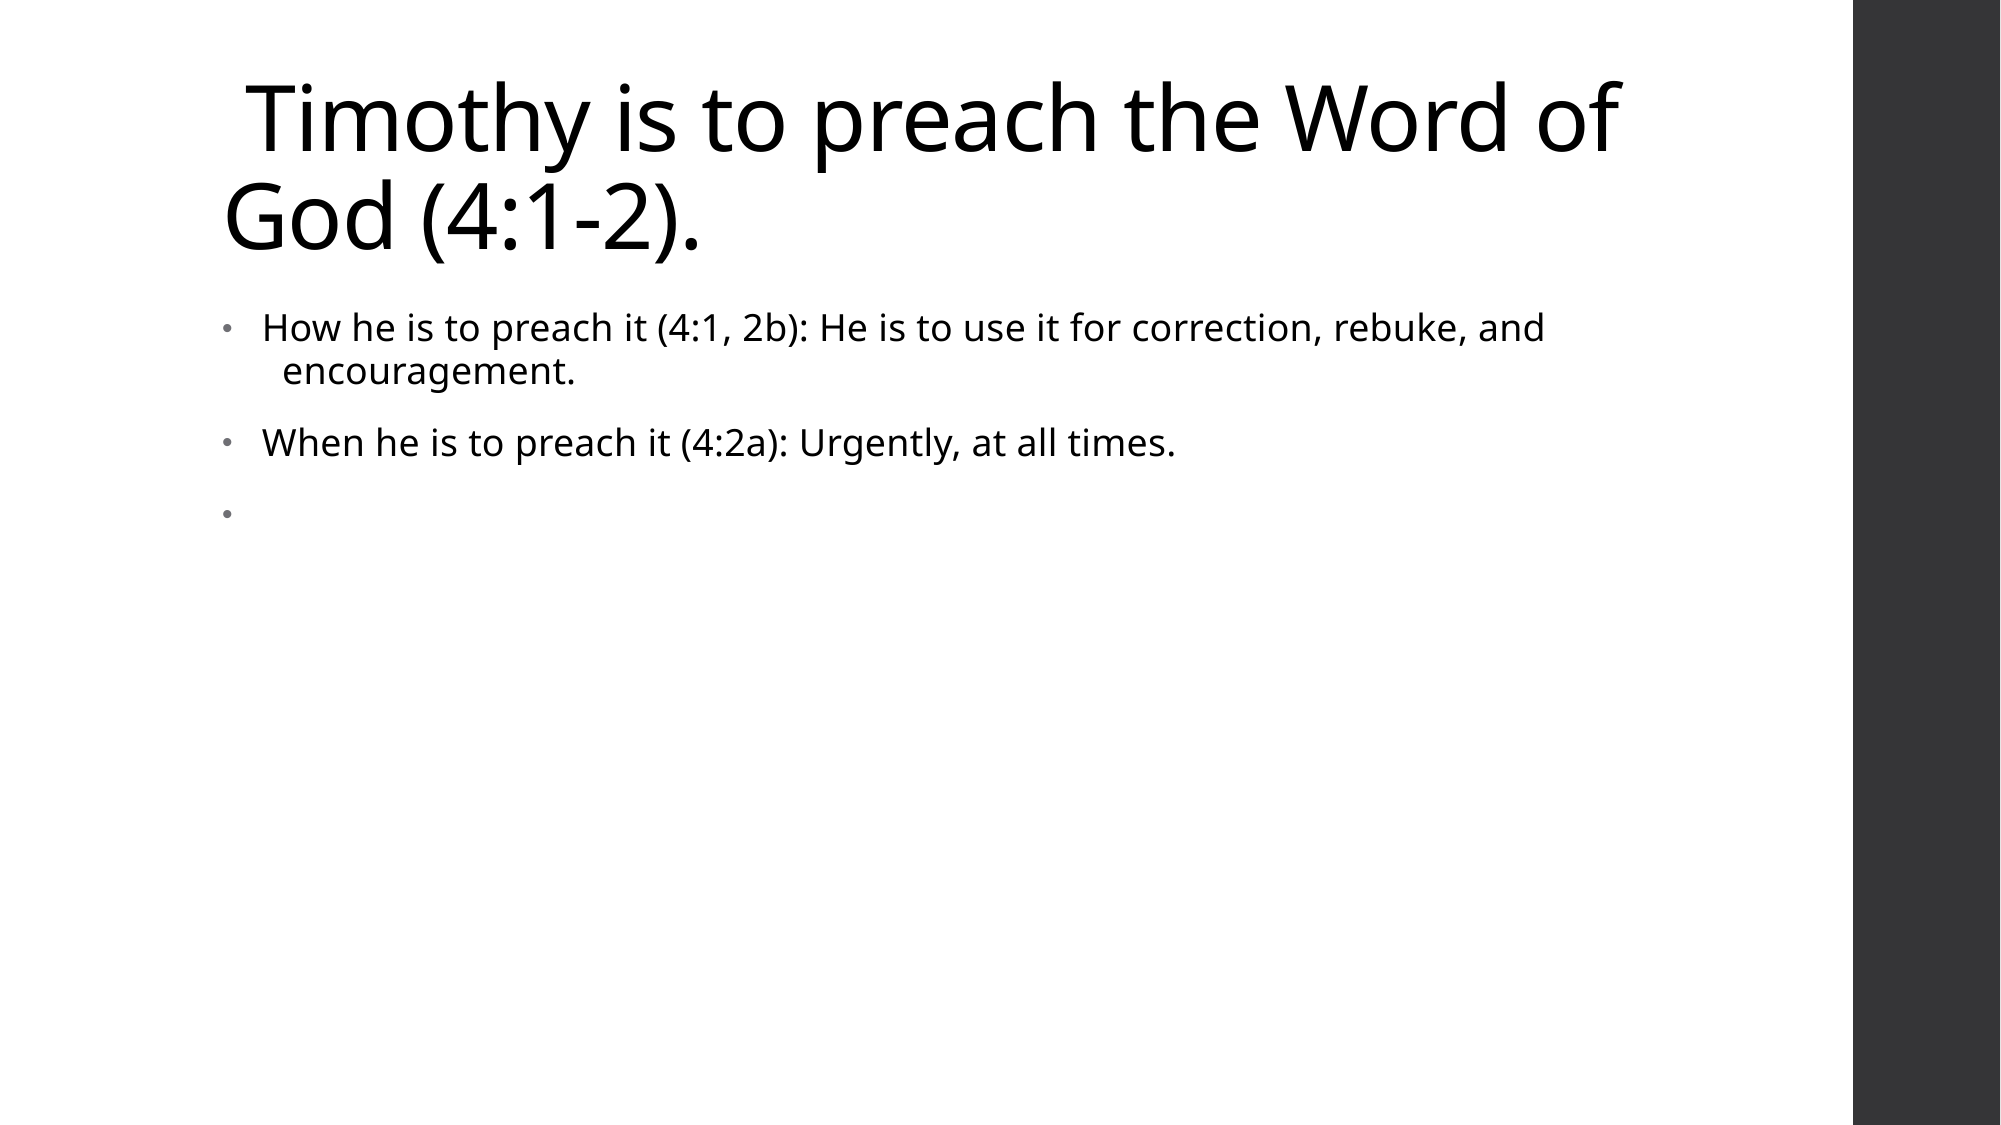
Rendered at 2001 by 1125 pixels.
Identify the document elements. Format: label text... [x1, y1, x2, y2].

list How he is to preach it (4:1, 2b): He is to use it for correction, rebuke, and encouragement. When he is to preach it (4:2a): Urgently, at all times. [206, 299, 1617, 1014]
title Timothy is to preach the Word of God (4:1-2). [206, 60, 1797, 278]
